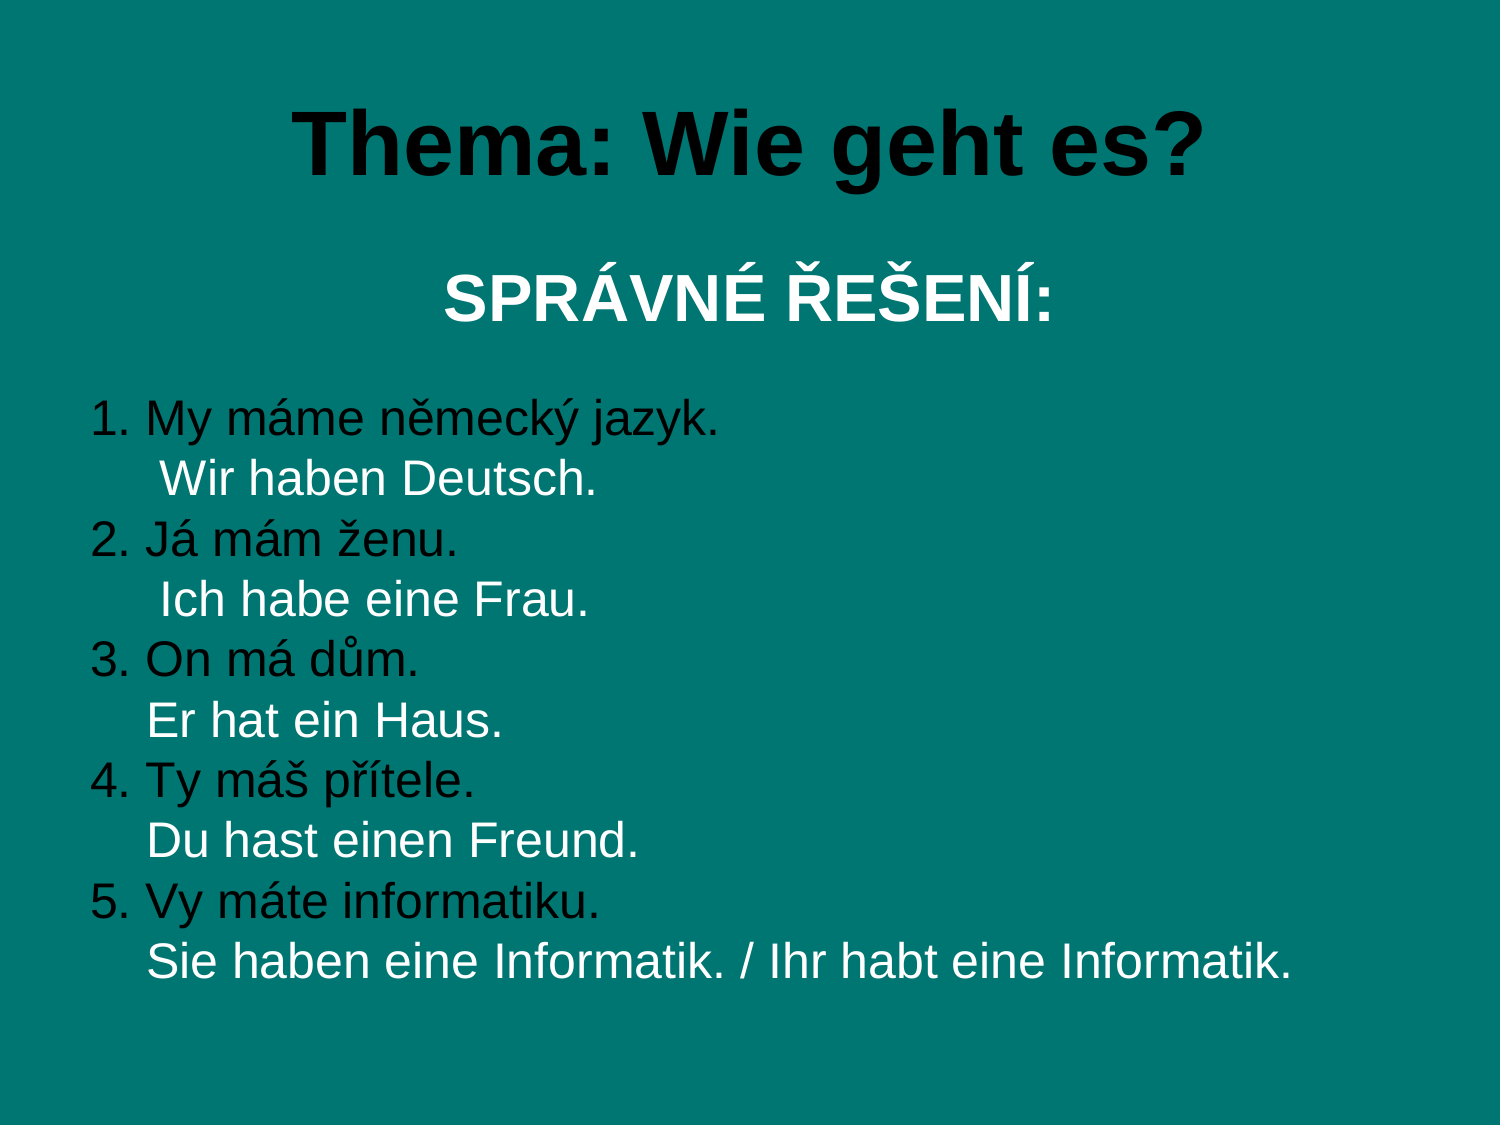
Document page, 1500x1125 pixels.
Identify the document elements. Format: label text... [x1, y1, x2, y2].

list SPRÁVNÉ ŘEŠENÍ: 1. My máme německý jazyk. Wir haben Deutsch. 2. Já mám ženu. Ich habe eine Frau. 3. On má dům. Er hat ein Haus. 4. Ty máš přítele. Du hast einen Freund. 5. Vy máte informatiku. Sie haben eine Informatik. / Ihr habt eine Informatik. [75, 262, 1426, 1007]
title Thema: Wie geht es? [75, 45, 1426, 233]
